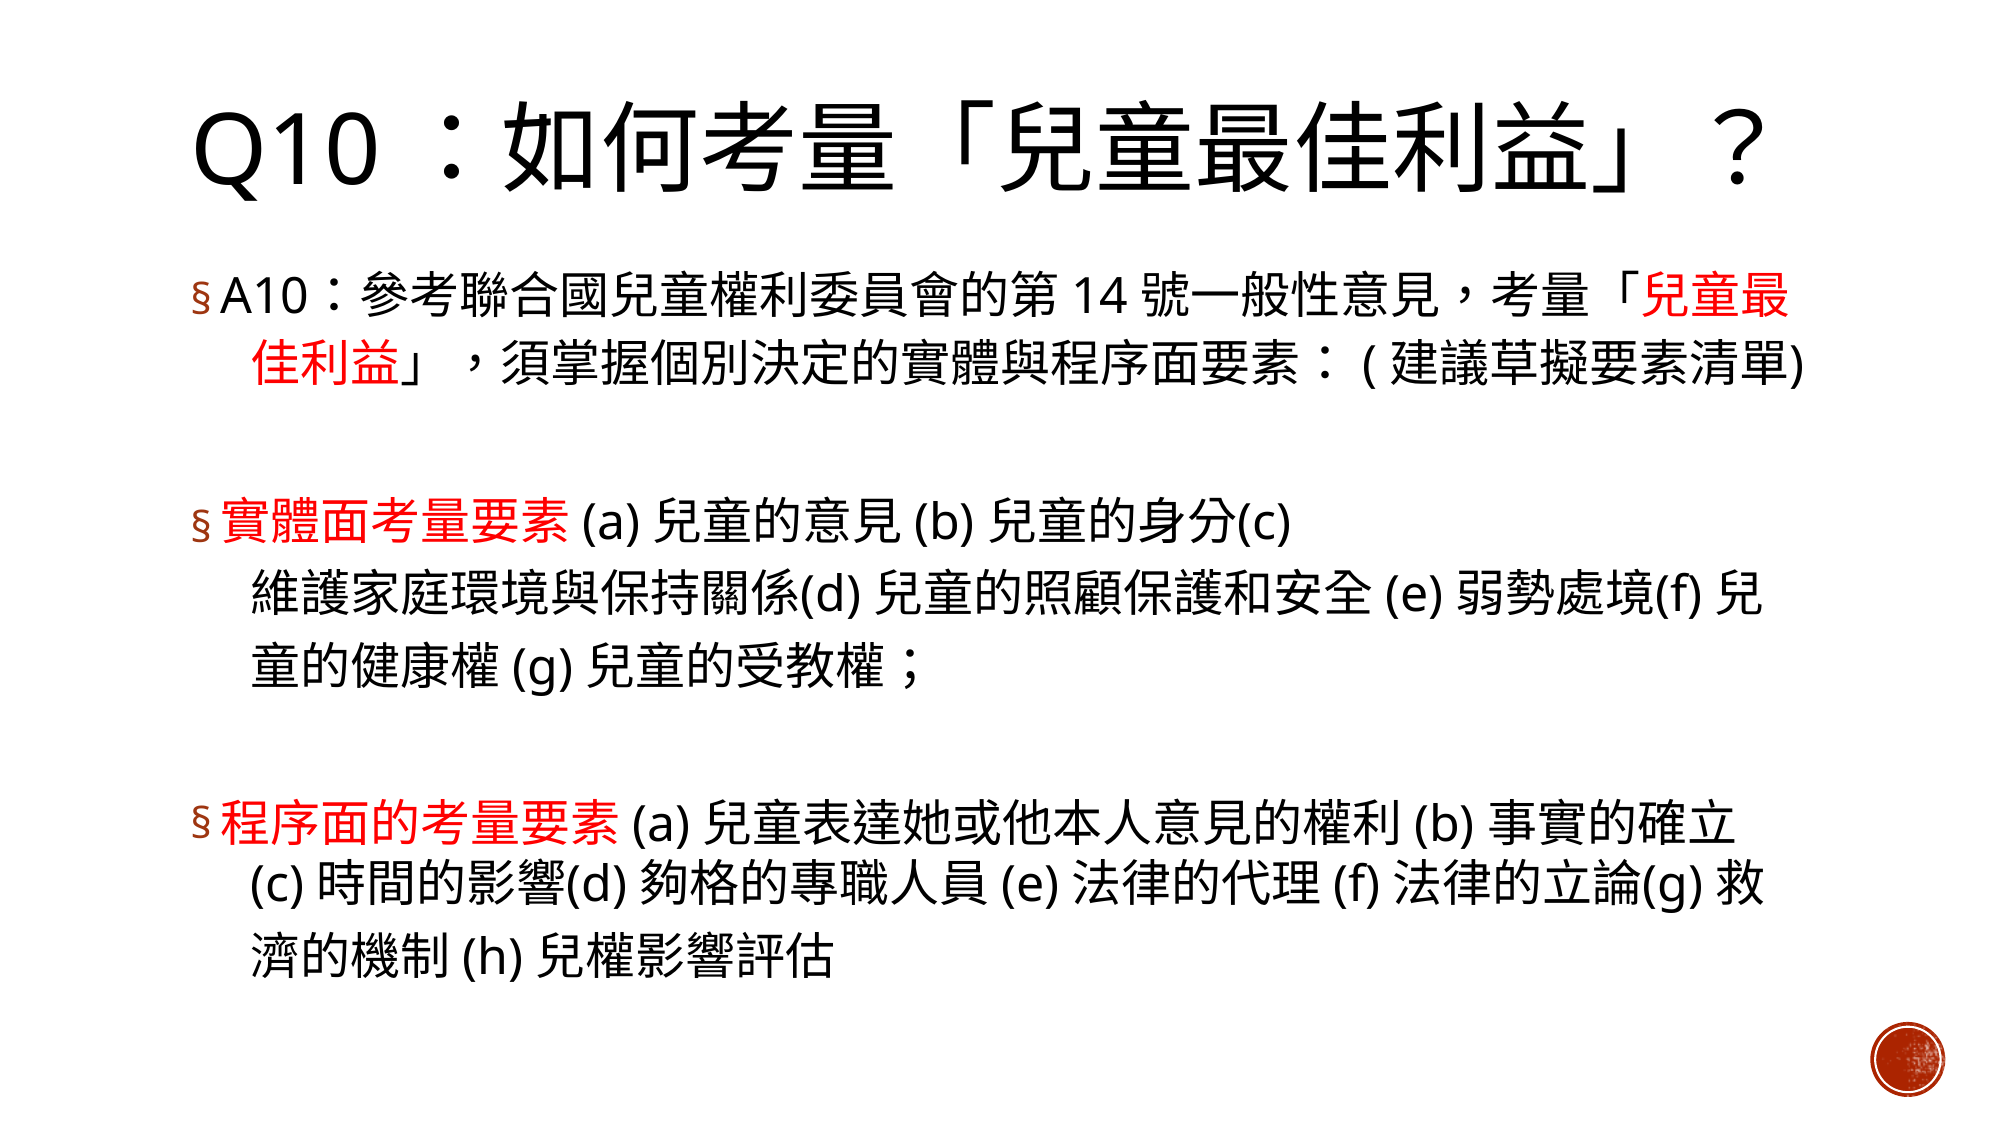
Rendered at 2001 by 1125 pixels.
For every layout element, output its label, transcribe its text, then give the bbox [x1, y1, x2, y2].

title Q10：如何考量「兒童最佳利益」？ [175, 79, 1826, 256]
list A10：參考聯合國兒童權利委員會的第14號一般性意見，考量「兒童最佳利益」，須掌握個別決定的實體與程序面要素：(建議草擬要素清單) 實體面考量要素(a)兒童的意見(b)兒童的身分(c)維護家庭環境與保持關係(d)兒童的照顧保護和安全(e)弱勢處境(f)兒童的健康權(g)兒童的受教權； 程序面的考量要素(a)兒童表達她或他本人意見的權利(b)事實的確立 (c)時間的影響(d)夠格的專職人員(e)法律的代理(f)法律的立論(g)救濟的機制(h)兒權影響評估 [175, 256, 1826, 1041]
